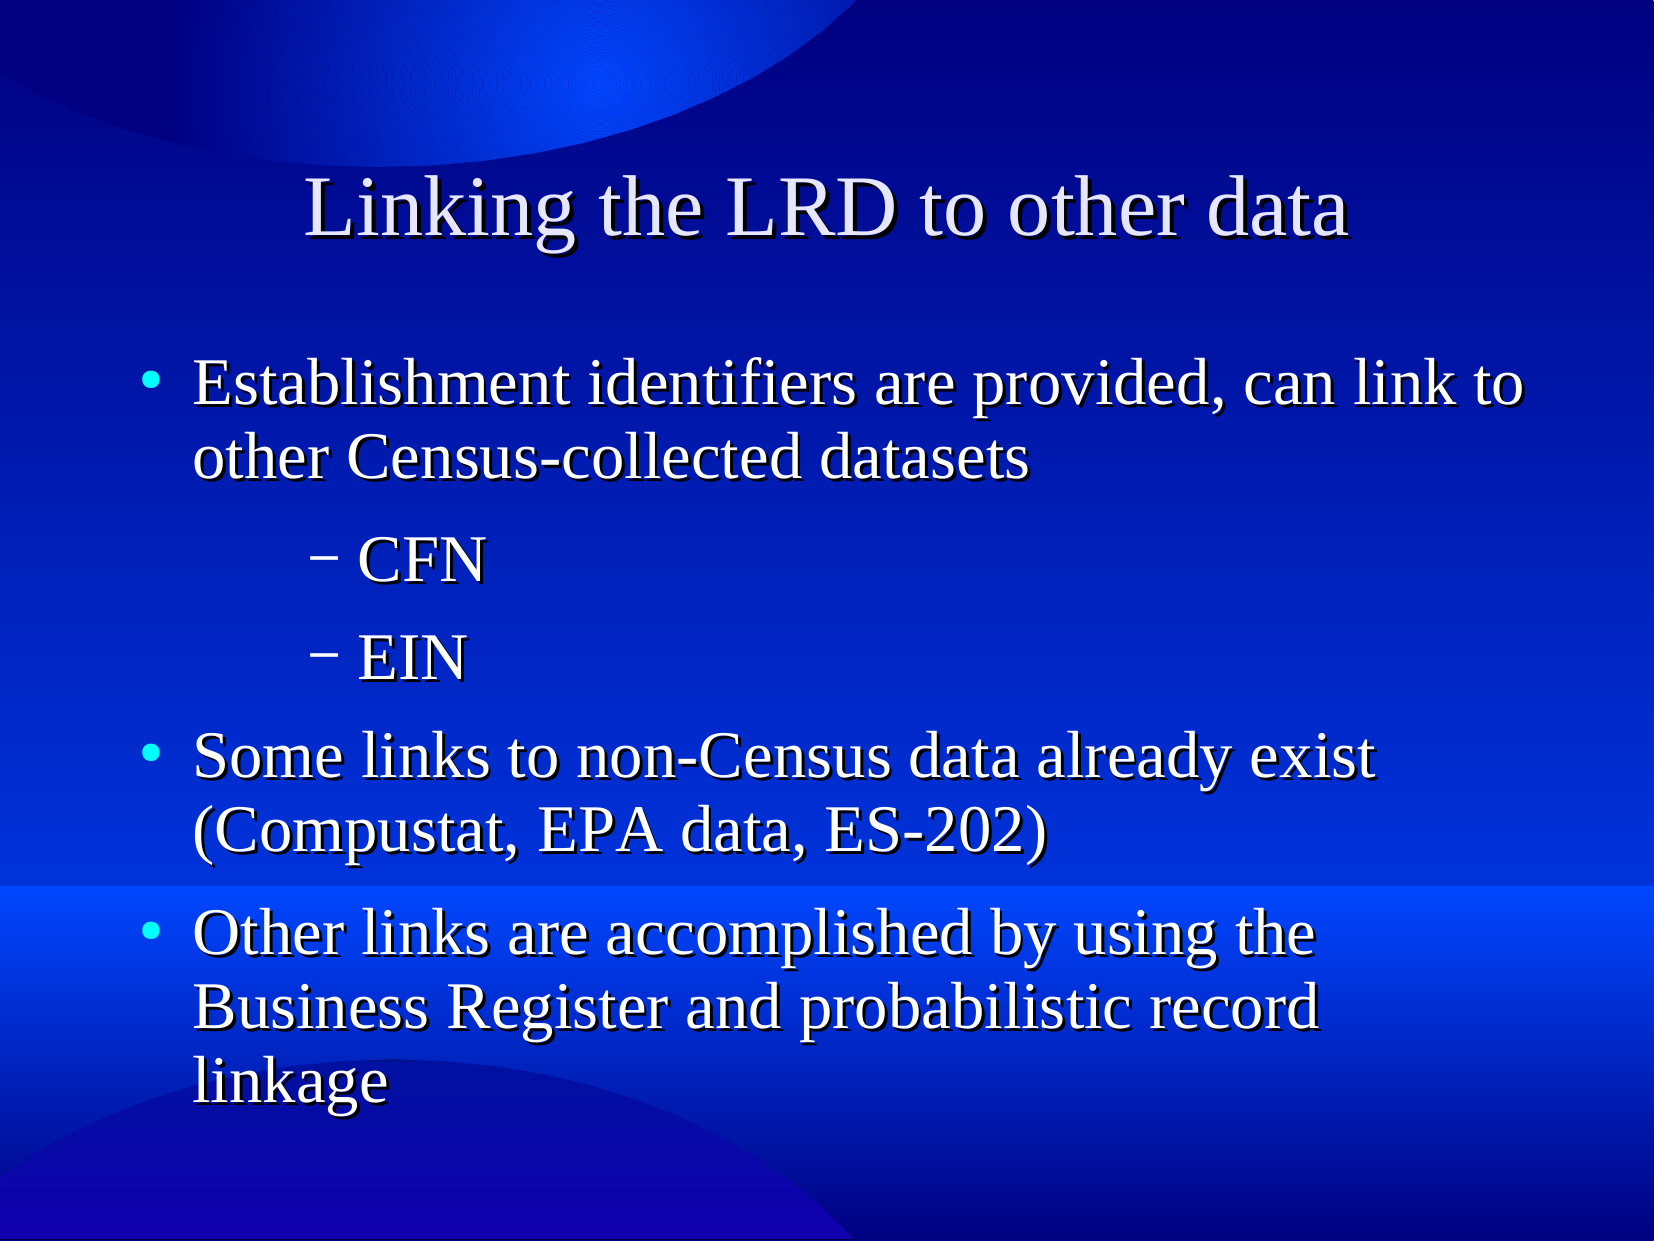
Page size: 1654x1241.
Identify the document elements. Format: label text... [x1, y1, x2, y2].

list Establishment identifiers are provided, can link to other Census-collected datasets CFN EIN Some links to non-Census data already exist (Compustat, EPA data, ES-202) Other links are accomplished by using the Business Register and probabilistic record linkage [121, 344, 1534, 1164]
title Linking the LRD to other data [121, 102, 1534, 310]
